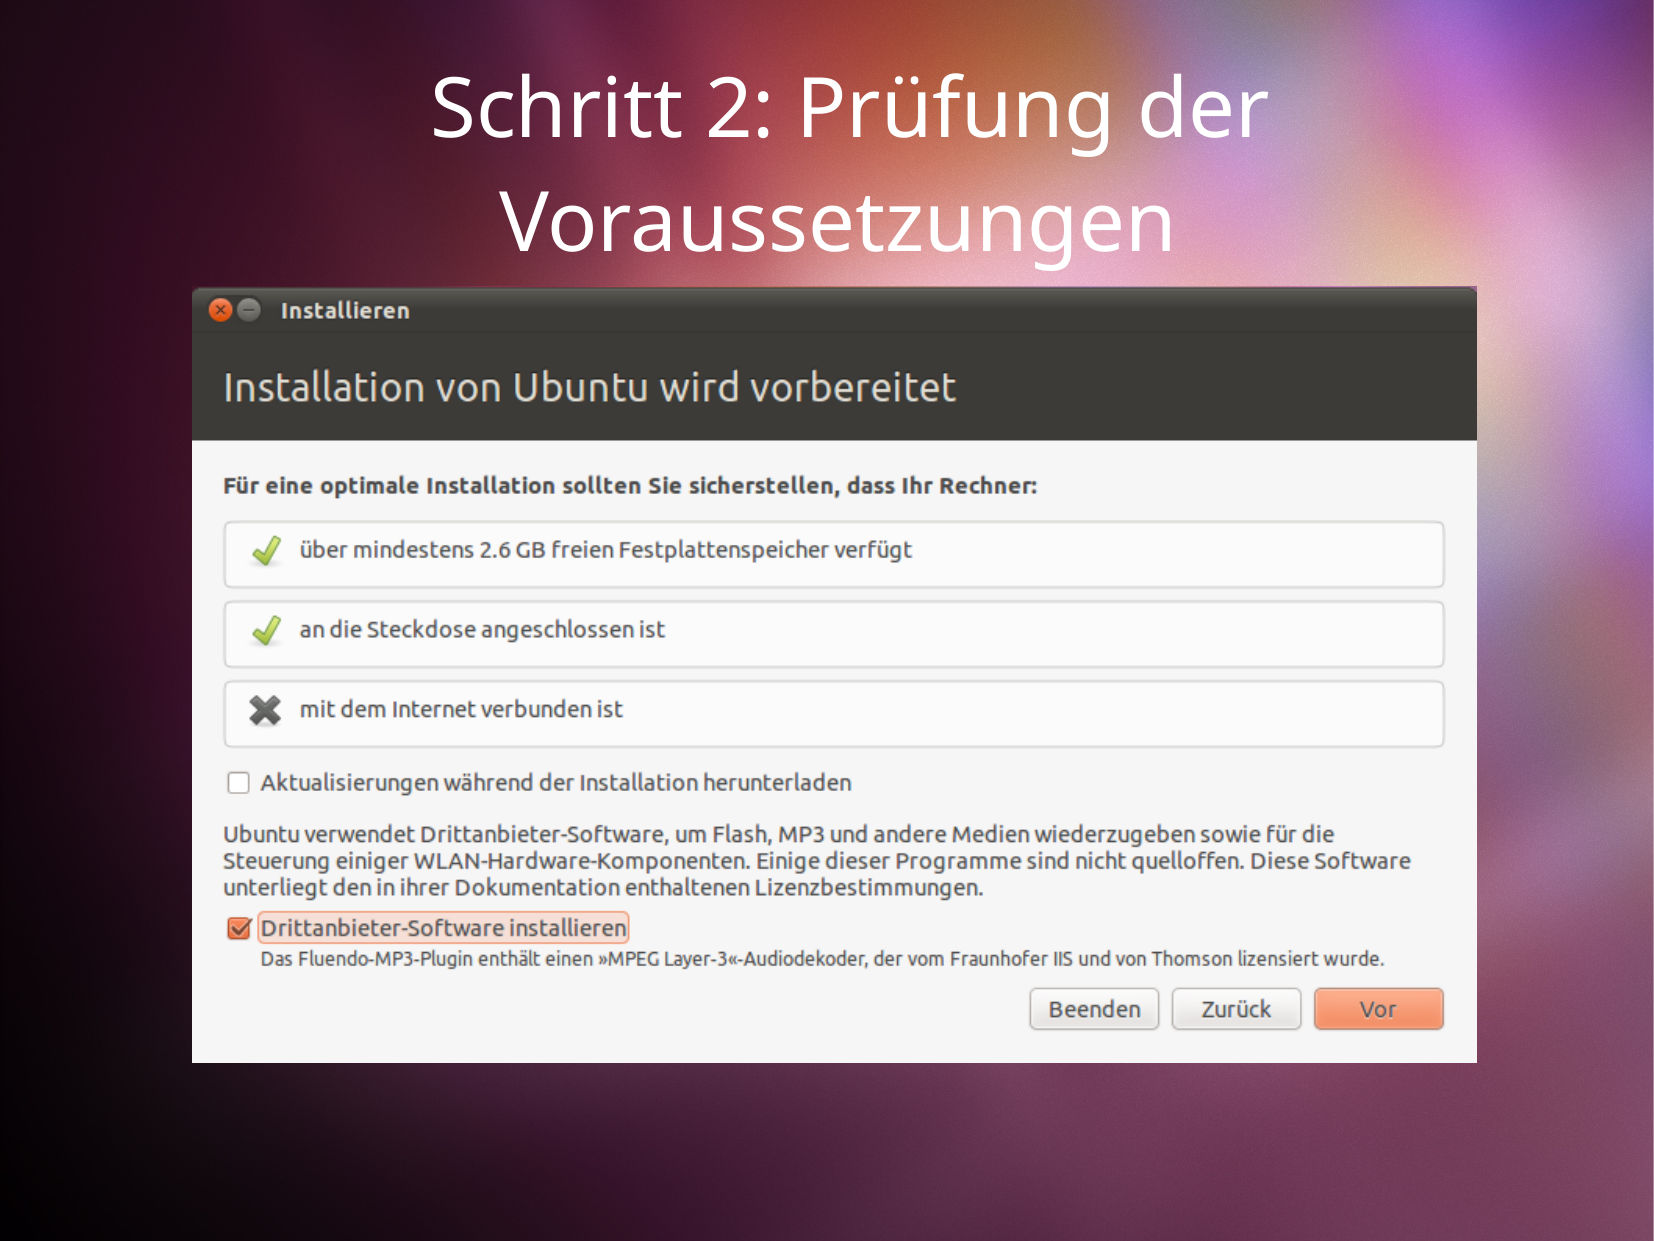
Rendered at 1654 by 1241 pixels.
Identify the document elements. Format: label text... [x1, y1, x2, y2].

title Schritt 2: Prüfung der Voraussetzungen [106, 58, 1595, 266]
picture [0, 0, 1654, 1241]
